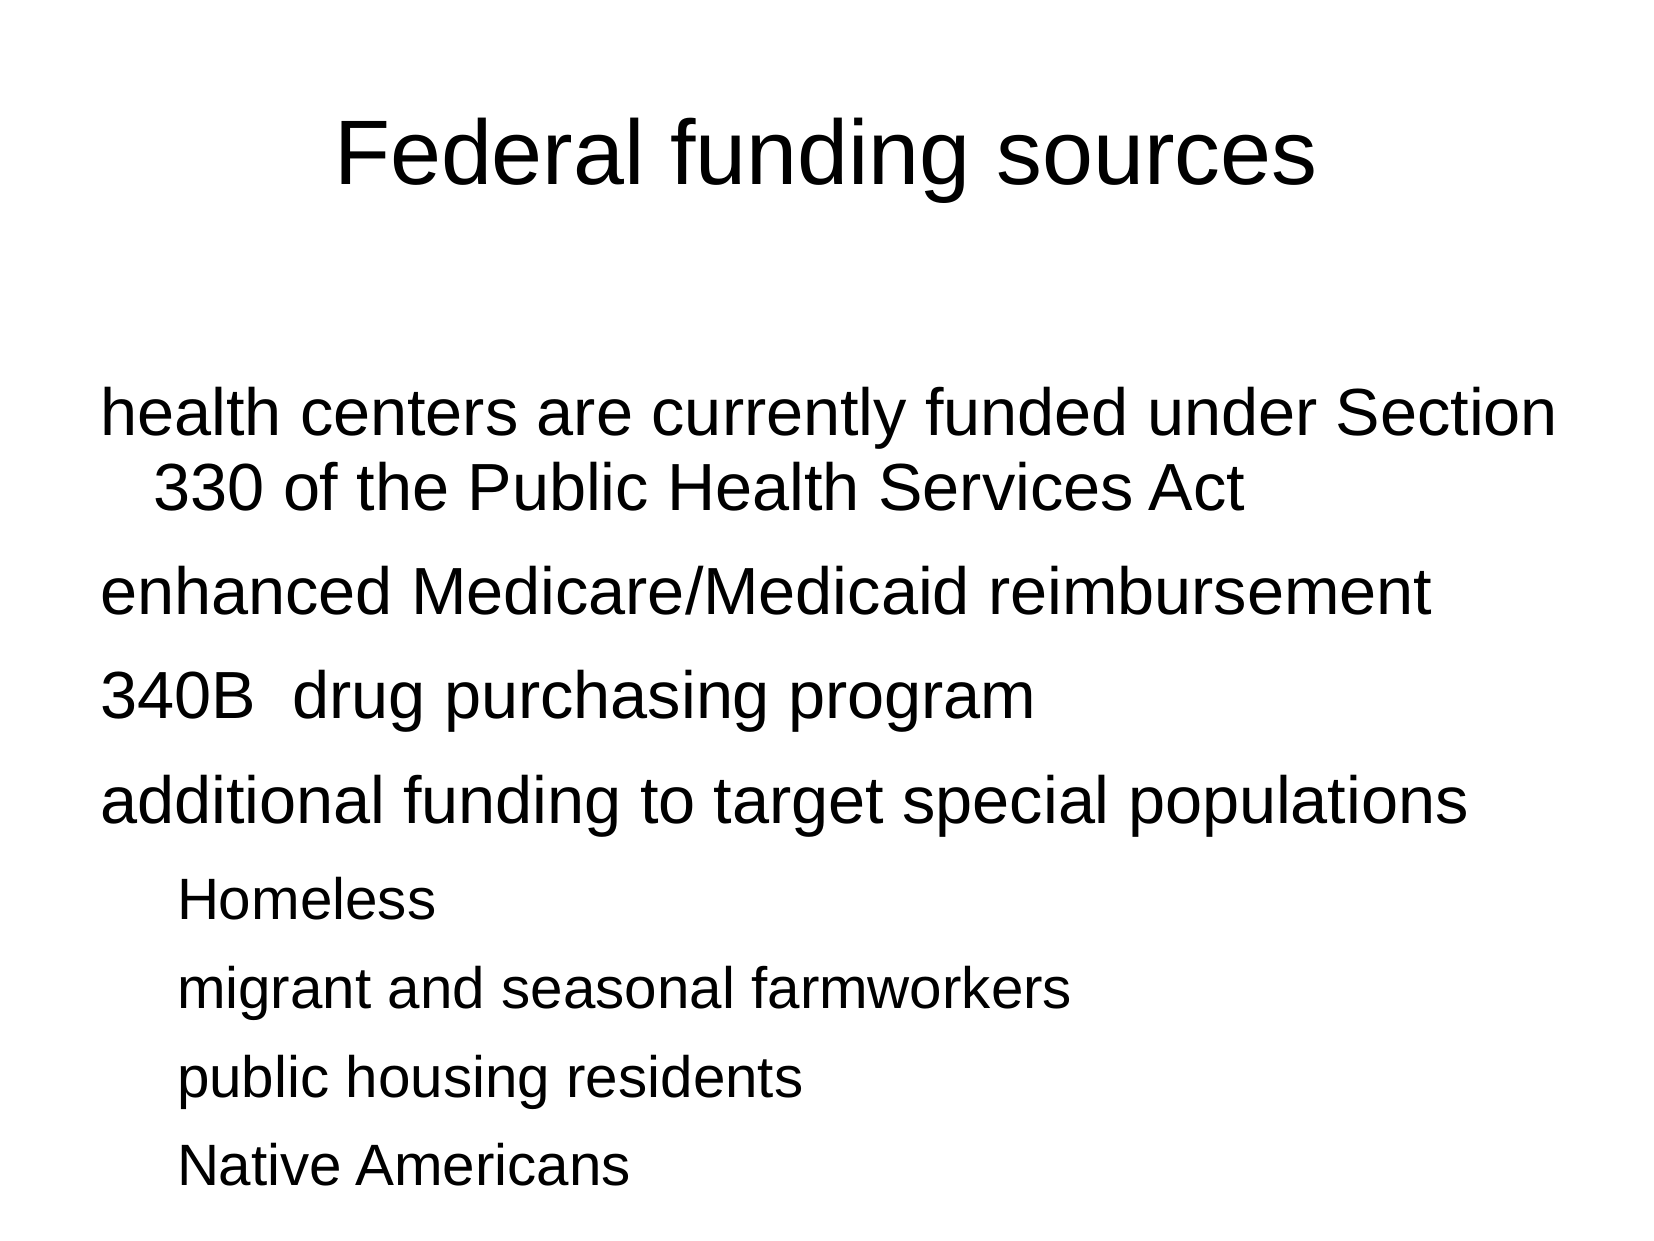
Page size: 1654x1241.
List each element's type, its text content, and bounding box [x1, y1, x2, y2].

title Federal funding sources [82, 49, 1571, 257]
list health centers are currently funded under Section 330 of the Public Health Services Act enhanced Medicare/Medicaid reimbursement 340B drug purchasing program additional funding to target special populations Homeless migrant and seasonal farmworkers public housing residents Native Americans [82, 375, 1571, 1198]
